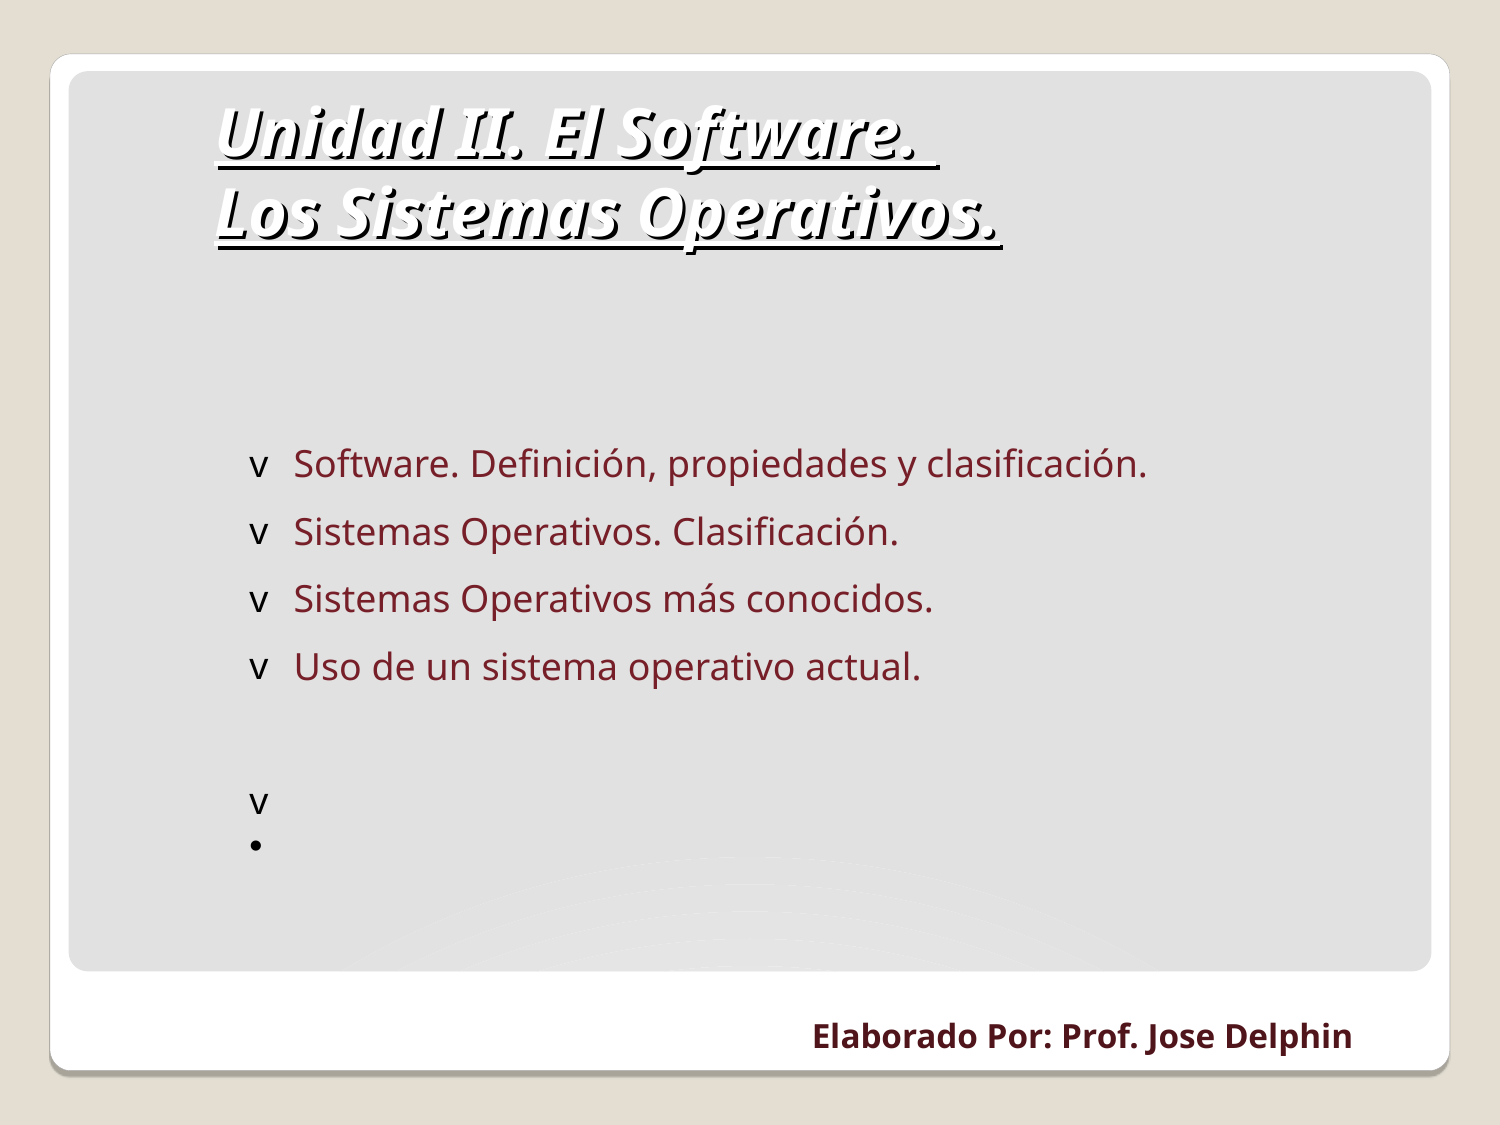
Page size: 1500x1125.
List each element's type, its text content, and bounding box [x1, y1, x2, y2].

text_box Elaborado Por: Prof. Jose Delphin [796, 1002, 1430, 1063]
text_box Unidad II. El Software. Los Sistemas Operativos. [199, 82, 1015, 257]
text_box Software. Definición, propiedades y clasificación. Sistemas Operativos. Clasificación. Sistemas Operativos más conocidos. Uso de un sistema operativo actual. [234, 410, 1418, 880]
